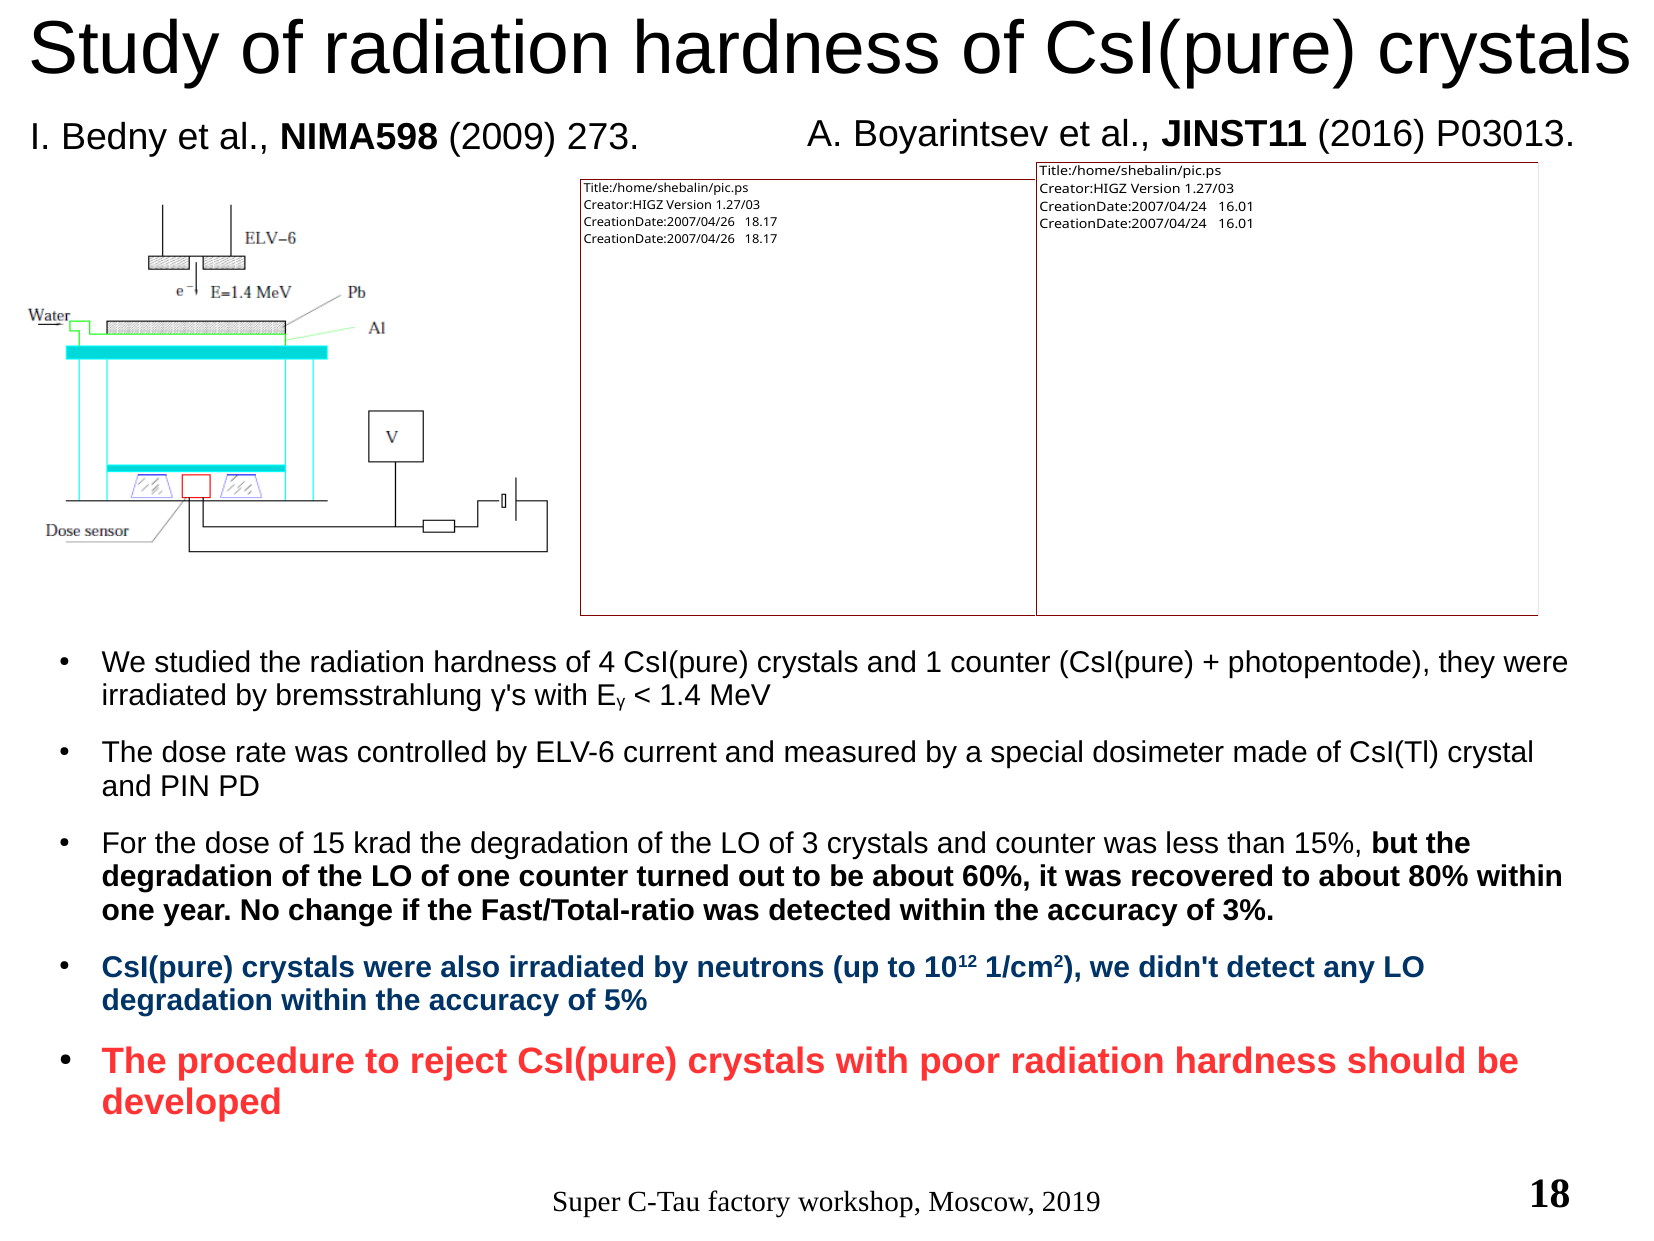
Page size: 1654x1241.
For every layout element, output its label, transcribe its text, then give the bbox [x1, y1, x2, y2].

text_box I. Bedny et al., NIMA598 (2009) 273. [15, 108, 655, 166]
picture [15, 194, 556, 562]
text_box A. Boyarintsev et al., JINST11 (2016) P03013. [792, 105, 1591, 162]
list We studied the radiation hardness of 4 CsI(pure) crystals and 1 counter (CsI(pure) + photopentode), they were irradiated by bremsstrahlung γ's with Eγ < 1.4 MeV The dose rate was controlled by ELV-6 current and measured by a special dosimeter made of CsI(Tl) crystal and PIN PD For the dose of 15 krad the degradation of the LO of 3 crystals and counter was less than 15%, but the degradation of the LO of one counter turned out to be about 60%, it was recovered to about 80% within one year. No change if the Fast/Total-ratio was detected within the accuracy of 3%. CsI(pure) crystals were also irradiated by neutrons (up to 1012 1/cm2), we didn't detect any LO degradation within the accuracy of 5% The procedure to reject CsI(pure) crystals with poor radiation hardness should be developed [45, 645, 1576, 1126]
title Study of radiation hardness of CsI(pure) crystals [26, 5, 1636, 91]
picture [579, 162, 1539, 616]
